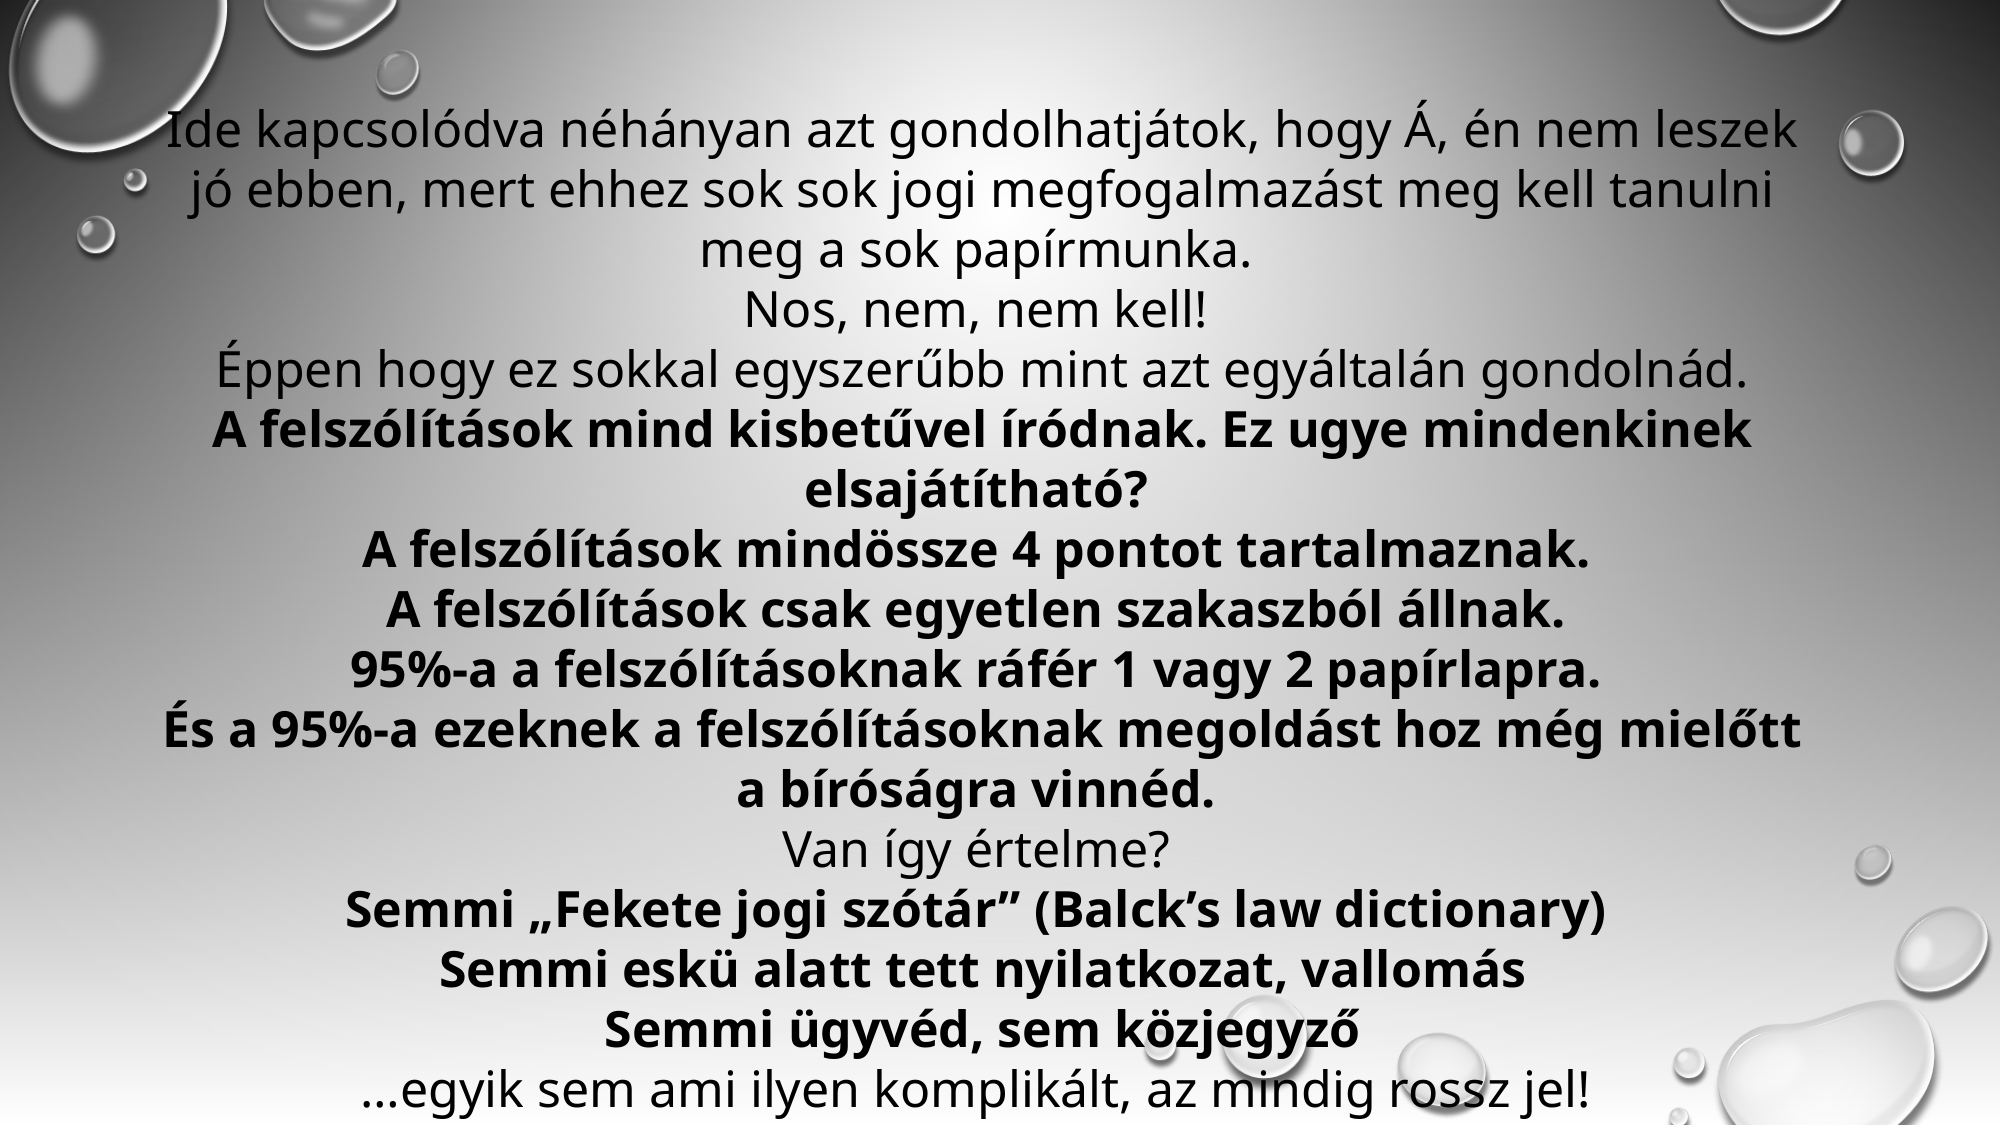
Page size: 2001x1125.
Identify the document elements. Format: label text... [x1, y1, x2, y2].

text_box Ide kapcsolódva néhányan azt gondolhatjátok, hogy Á, én nem leszek jó ebben, mert ehhez sok sok jogi megfogalmazást meg kell tanulni meg a sok papírmunka. Nos, nem, nem kell! Éppen hogy ez sokkal egyszerűbb mint azt egyáltalán gondolnád. A felszólítások mind kisbetűvel íródnak. Ez ugye mindenkinek elsajátítható? A felszólítások mindössze 4 pontot tartalmaznak. A felszólítások csak egyetlen szakaszból állnak. 95%-a a felszólításoknak ráfér 1 vagy 2 papírlapra. És a 95%-a ezeknek a felszólításoknak megoldást hoz még mielőtt a bíróságra vinnéd. Van így értelme? Semmi „Fekete jogi szótár” (Balck’s law dictionary) Semmi eskü alatt tett nyilatkozat, vallomás Semmi ügyvéd, sem közjegyző …egyik sem ami ilyen komplikált, az mindig rossz jel! [129, 89, 1837, 1125]
picture [0, 0, 2000, 1125]
